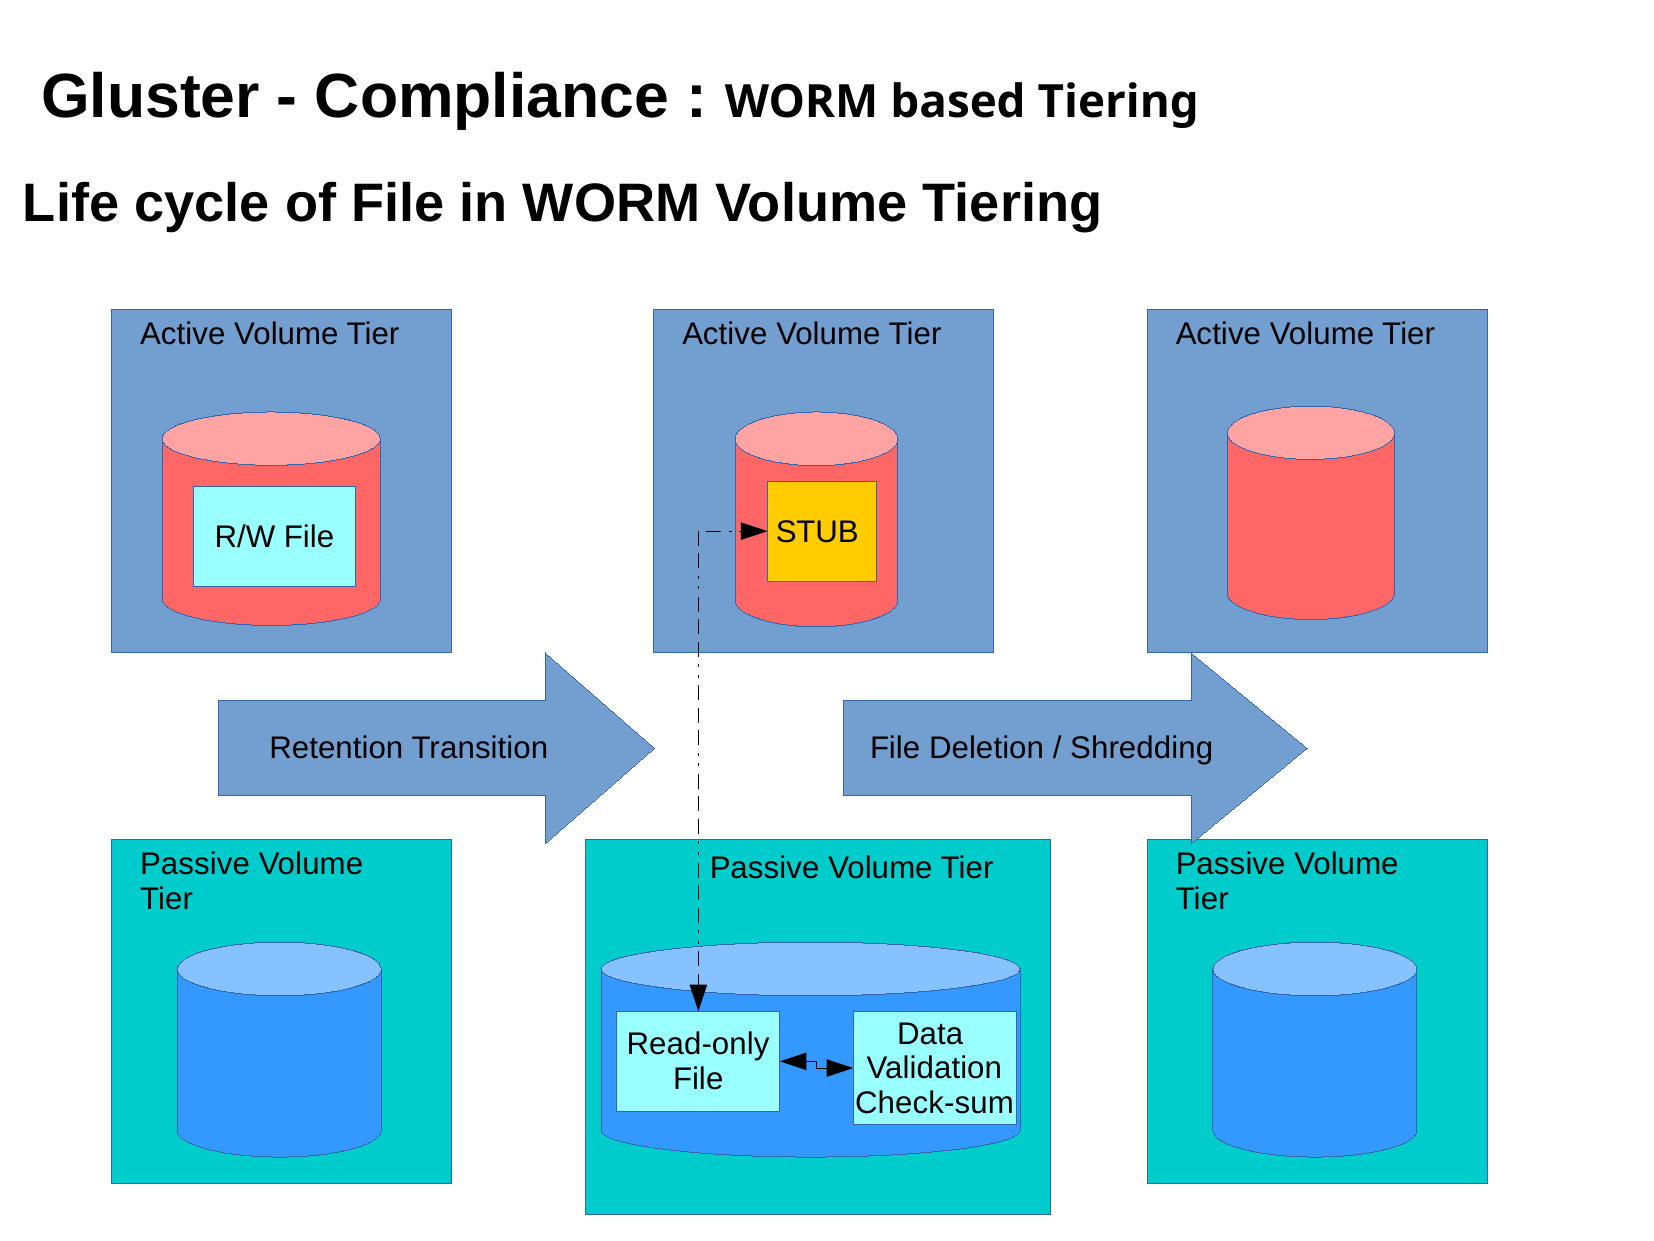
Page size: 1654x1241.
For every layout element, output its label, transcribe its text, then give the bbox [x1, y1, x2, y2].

text_box Active Volume Tier [125, 309, 439, 418]
text_box Active Volume Tier [667, 309, 981, 418]
text_box Read-only File [616, 1011, 780, 1112]
text_box Data Validation Check-sum [853, 1011, 1017, 1125]
text_box [653, 309, 994, 653]
text_box Passive Volume Tier [125, 839, 439, 948]
text_box Retention Transition [218, 652, 655, 844]
text_box [1147, 309, 1488, 653]
text_box [585, 839, 1051, 1215]
text_box Passive Volume Tier [695, 843, 1101, 893]
text_box [1147, 839, 1488, 1184]
text_box R/W File [193, 486, 356, 587]
text_box Life cycle of File in WORM Volume Tiering [8, 165, 1141, 241]
text_box File Deletion / Shredding [843, 652, 1308, 844]
text_box [111, 839, 452, 1184]
text_box STUB [767, 481, 877, 582]
text_box [111, 309, 452, 653]
text_box Gluster - Compliance : WORM based Tiering [6, 0, 1495, 184]
text_box Passive Volume Tier [1161, 839, 1474, 948]
text_box Active Volume Tier [1161, 309, 1474, 418]
